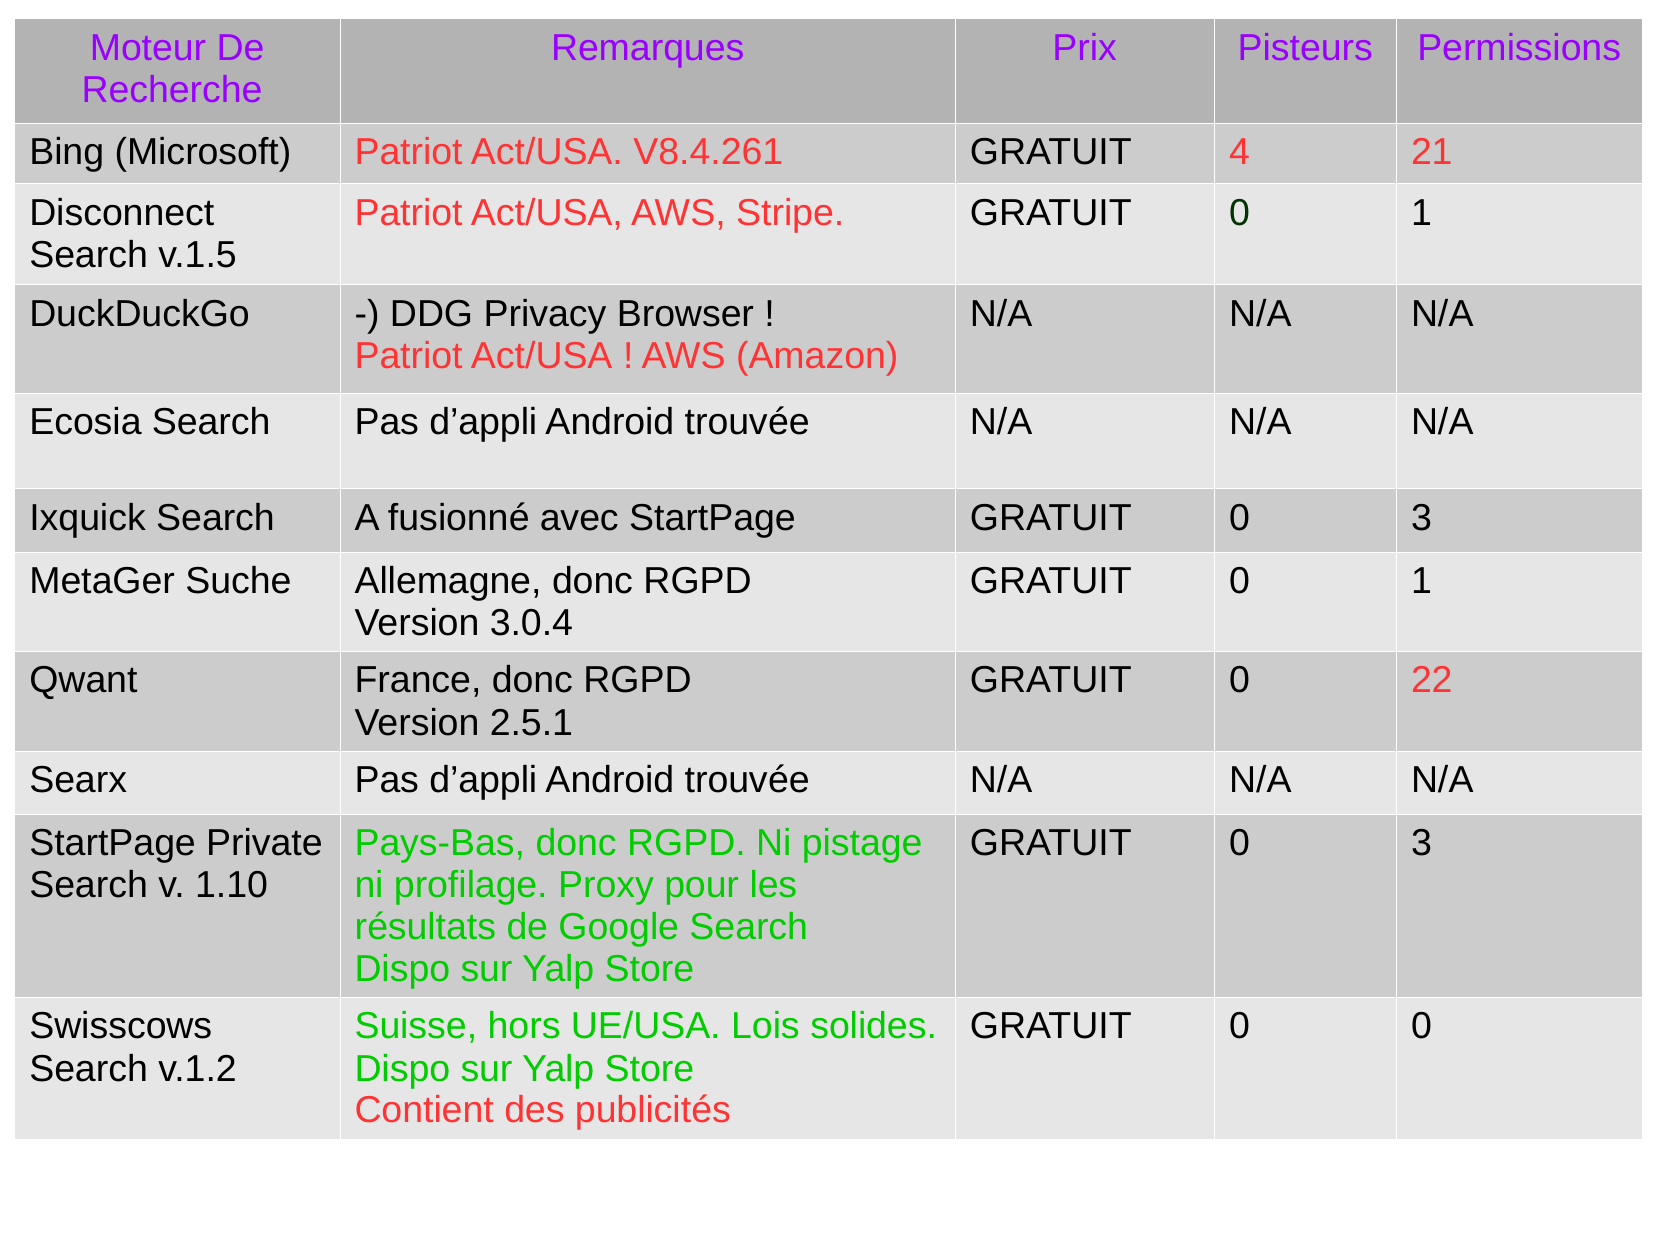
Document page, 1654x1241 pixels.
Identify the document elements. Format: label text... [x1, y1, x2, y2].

table_cell 3 [1397, 815, 1642, 997]
table_cell Disconnect Search v.1.5 [15, 184, 340, 284]
table_cell GRATUIT [956, 815, 1214, 997]
table_cell N/A [956, 752, 1214, 814]
table_header Permissions [1397, 19, 1642, 123]
table_cell Ixquick Search [15, 489, 340, 552]
table_cell 0 [1215, 184, 1396, 284]
table_cell A fusionné avec StartPage [341, 489, 955, 552]
table_cell Allemagne, donc RGPD Version 3.0.4 [341, 553, 955, 651]
table_cell N/A [1397, 285, 1642, 393]
table_header Moteur de recherche [15, 19, 340, 123]
table_header Pisteurs [1215, 19, 1396, 123]
table_cell Ecosia Search [15, 394, 340, 488]
table_cell France, donc RGPD Version 2.5.1 [341, 652, 955, 751]
table_cell 0 [1215, 652, 1396, 751]
table_cell Qwant [15, 652, 340, 751]
table_cell Suisse, hors UE/USA. Lois solides. Dispo sur Yalp Store Contient des publicités [341, 998, 955, 1139]
table_cell N/A [1215, 394, 1396, 488]
table_cell 21 [1397, 124, 1642, 183]
table_cell N/A [1215, 285, 1396, 393]
table_cell N/A [956, 285, 1214, 393]
table_cell Patriot Act/USA, AWS, Stripe. [341, 184, 955, 284]
table_cell 0 [1397, 998, 1642, 1139]
table_cell GRATUIT [956, 652, 1214, 751]
table_cell 0 [1215, 553, 1396, 651]
table_cell Swisscows Search v.1.2 [15, 998, 340, 1139]
table_cell Searx [15, 752, 340, 814]
table_cell Pas d’appli Android trouvée [341, 752, 955, 814]
table_cell GRATUIT [956, 553, 1214, 651]
table_cell N/A [956, 394, 1214, 488]
table_cell 0 [1215, 489, 1396, 552]
table_cell Patriot Act/USA. V8.4.261 [341, 124, 955, 183]
table_cell GRATUIT [956, 998, 1214, 1139]
table_cell Pas d’appli Android trouvée [341, 394, 955, 488]
table_cell 1 [1397, 184, 1642, 284]
table_cell N/A [1397, 394, 1642, 488]
table_cell GRATUIT [956, 184, 1214, 284]
table_cell MetaGer Suche [15, 553, 340, 651]
table_cell -) DDG Privacy Browser ! Patriot Act/USA ! AWS (Amazon) [341, 285, 955, 393]
table_cell StartPage Private Search v. 1.10 [15, 815, 340, 997]
table_cell 22 [1397, 652, 1642, 751]
table_cell N/A [1215, 752, 1396, 814]
table_cell 3 [1397, 489, 1642, 552]
table_cell GRATUIT [956, 124, 1214, 183]
table_cell 4 [1215, 124, 1396, 183]
table_cell 0 [1215, 815, 1396, 997]
table_cell N/A [1397, 752, 1642, 814]
table_cell GRATUIT [956, 489, 1214, 552]
table_header Prix [956, 19, 1214, 123]
table_cell DuckDuckGo [15, 285, 340, 393]
table_cell Pays-Bas, donc RGPD. Ni pistage ni profilage. Proxy pour les résultats de Google Search Dispo sur Yalp Store [341, 815, 955, 997]
table_header Remarques [341, 19, 955, 123]
table_cell 1 [1397, 553, 1642, 651]
table_cell Bing (Microsoft) [15, 124, 340, 183]
table_cell 0 [1215, 998, 1396, 1139]
